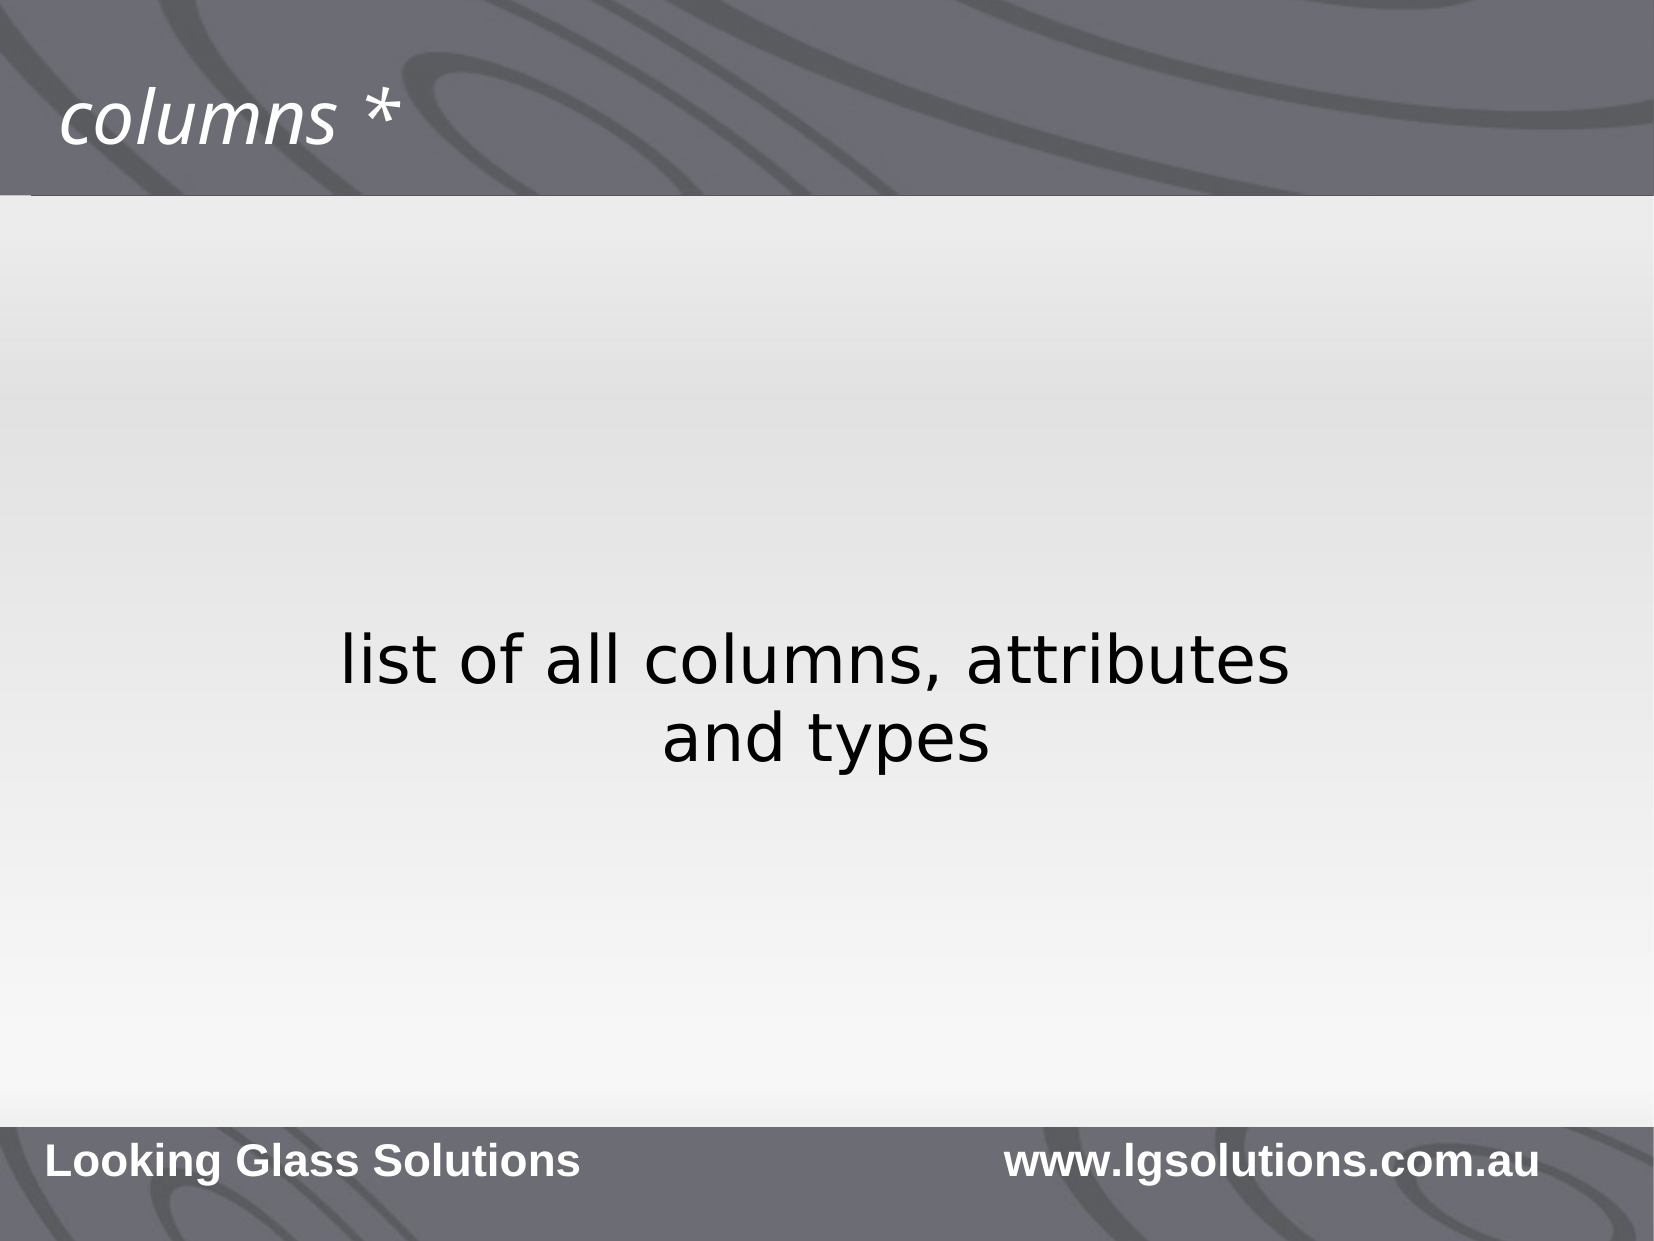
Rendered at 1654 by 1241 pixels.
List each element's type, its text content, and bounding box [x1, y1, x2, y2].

title columns * [59, 48, 1270, 182]
subtitle list of all columns, attributes and types [82, 297, 1571, 1102]
picture [0, 0, 1654, 1241]
